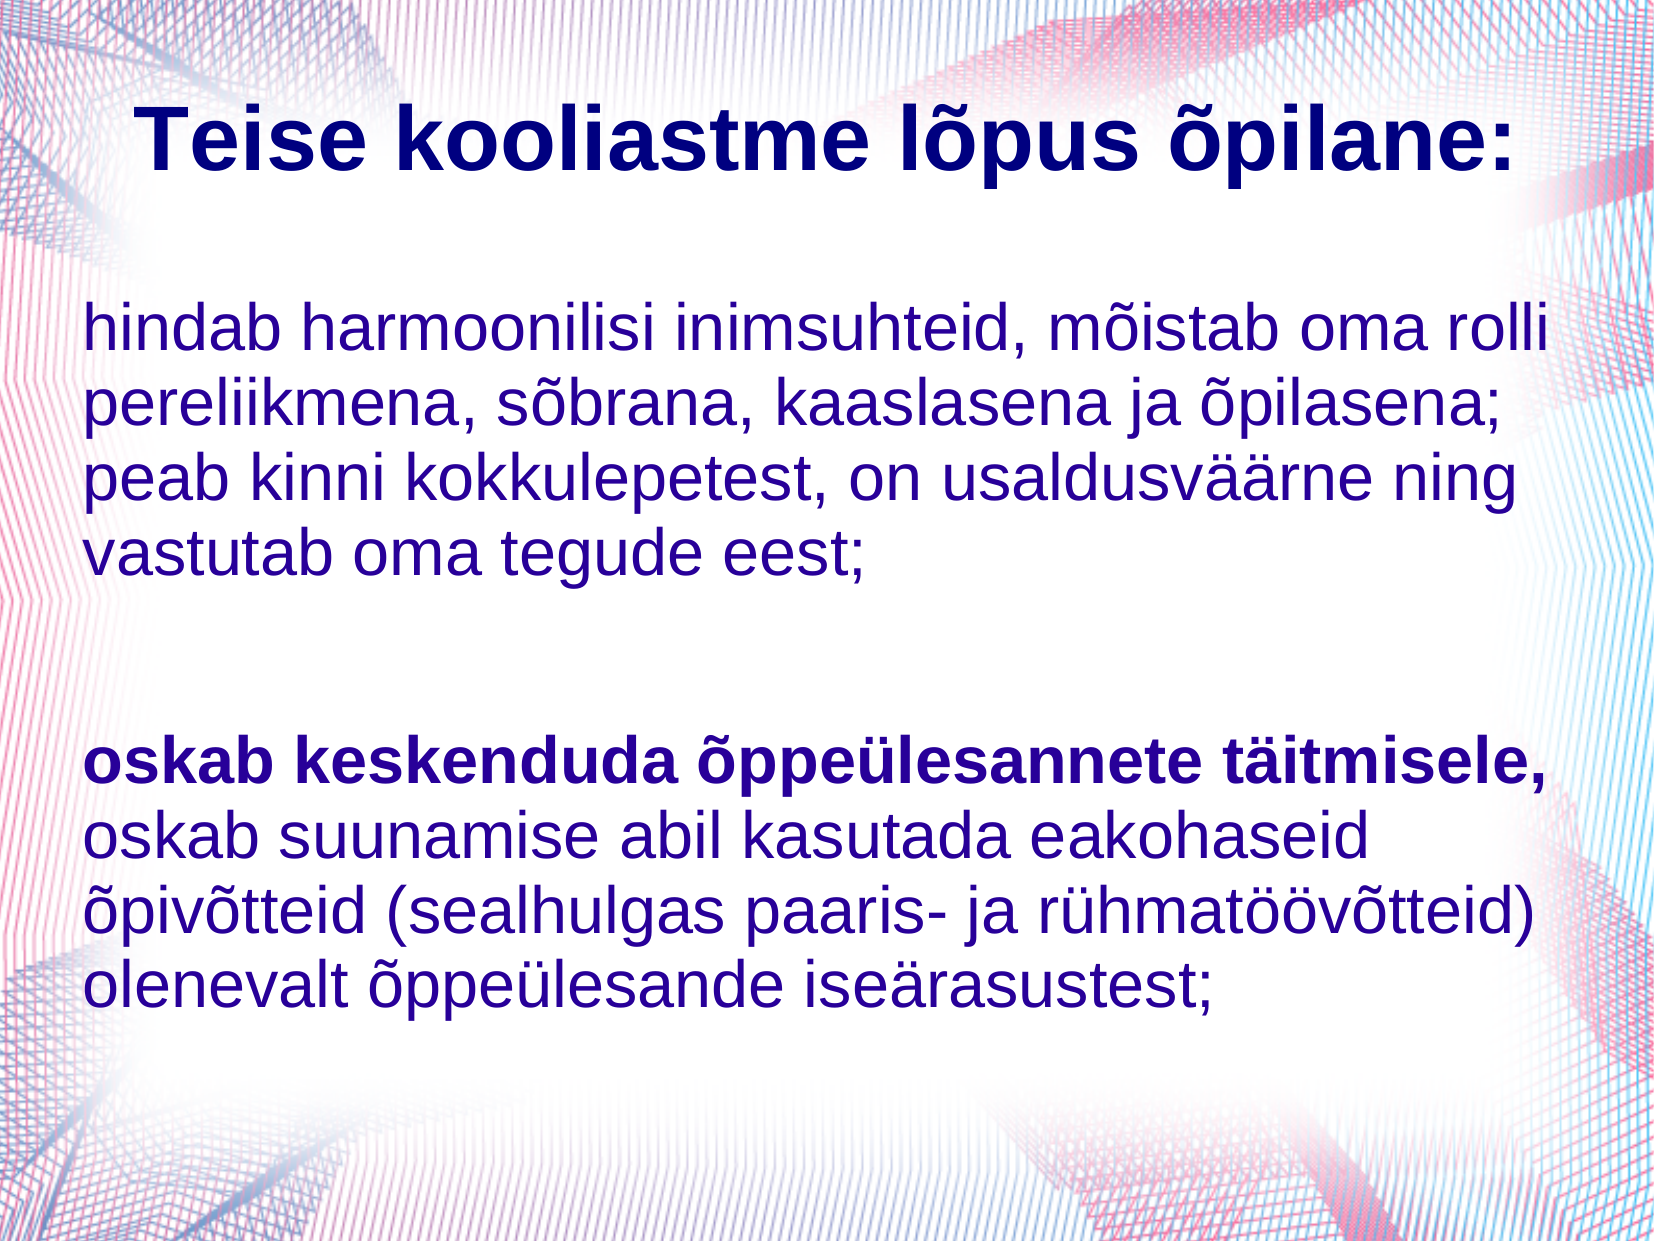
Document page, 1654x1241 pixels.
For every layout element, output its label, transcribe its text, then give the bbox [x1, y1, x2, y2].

picture [0, 0, 1654, 1241]
list hindab harmoonilisi inimsuhteid, mõistab oma rolli pereliikmena, sõbrana, kaaslasena ja õpilasena; peab kinni kokkulepetest, on usaldusväärne ning vastutab oma tegude eest; oskab keskenduda õppeülesannete täitmisele, oskab suunamise abil kasutada eakohaseid õpivõtteid (sealhulgas paaris- ja rühmatöövõtteid) olenevalt õppeülesande iseärasustest; [82, 290, 1571, 1109]
title Teise kooliastme lõpus õpilane: [82, 87, 1571, 219]
